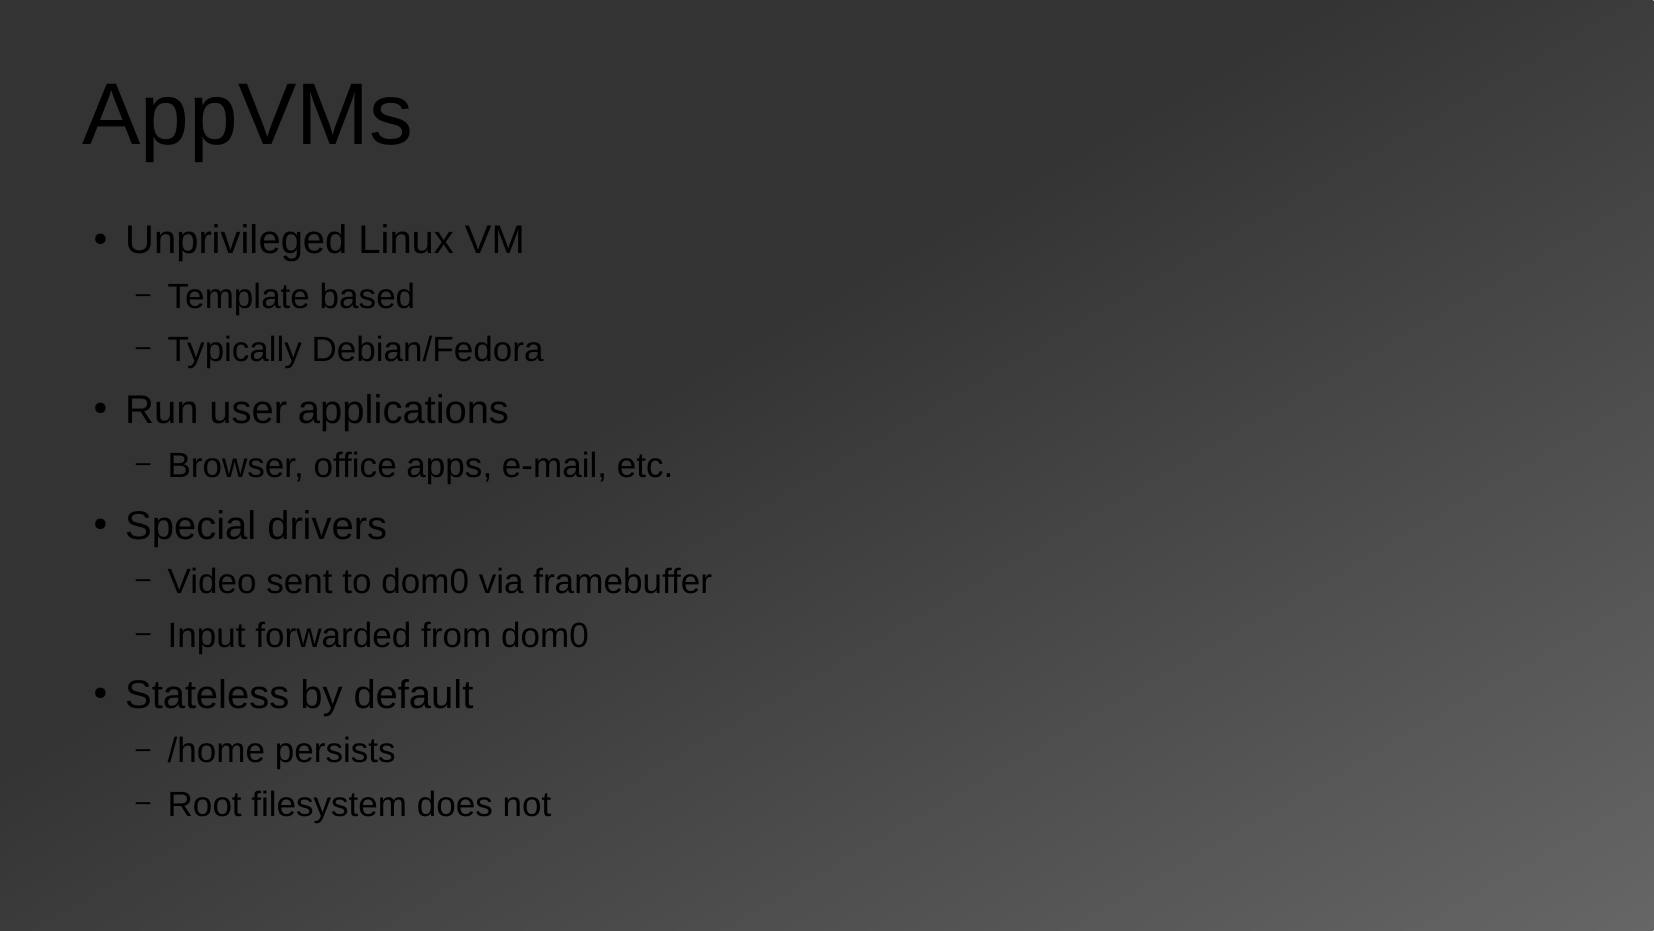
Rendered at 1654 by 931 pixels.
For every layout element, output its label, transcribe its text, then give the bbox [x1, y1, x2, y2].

list Unprivileged Linux VM Template based Typically Debian/Fedora Run user applications Browser, office apps, e-mail, etc. Special drivers Video sent to dom0 via framebuffer Input forwarded from dom0 Stateless by default /home persists Root filesystem does not [82, 217, 1571, 826]
title AppVMs [82, 37, 1571, 193]
